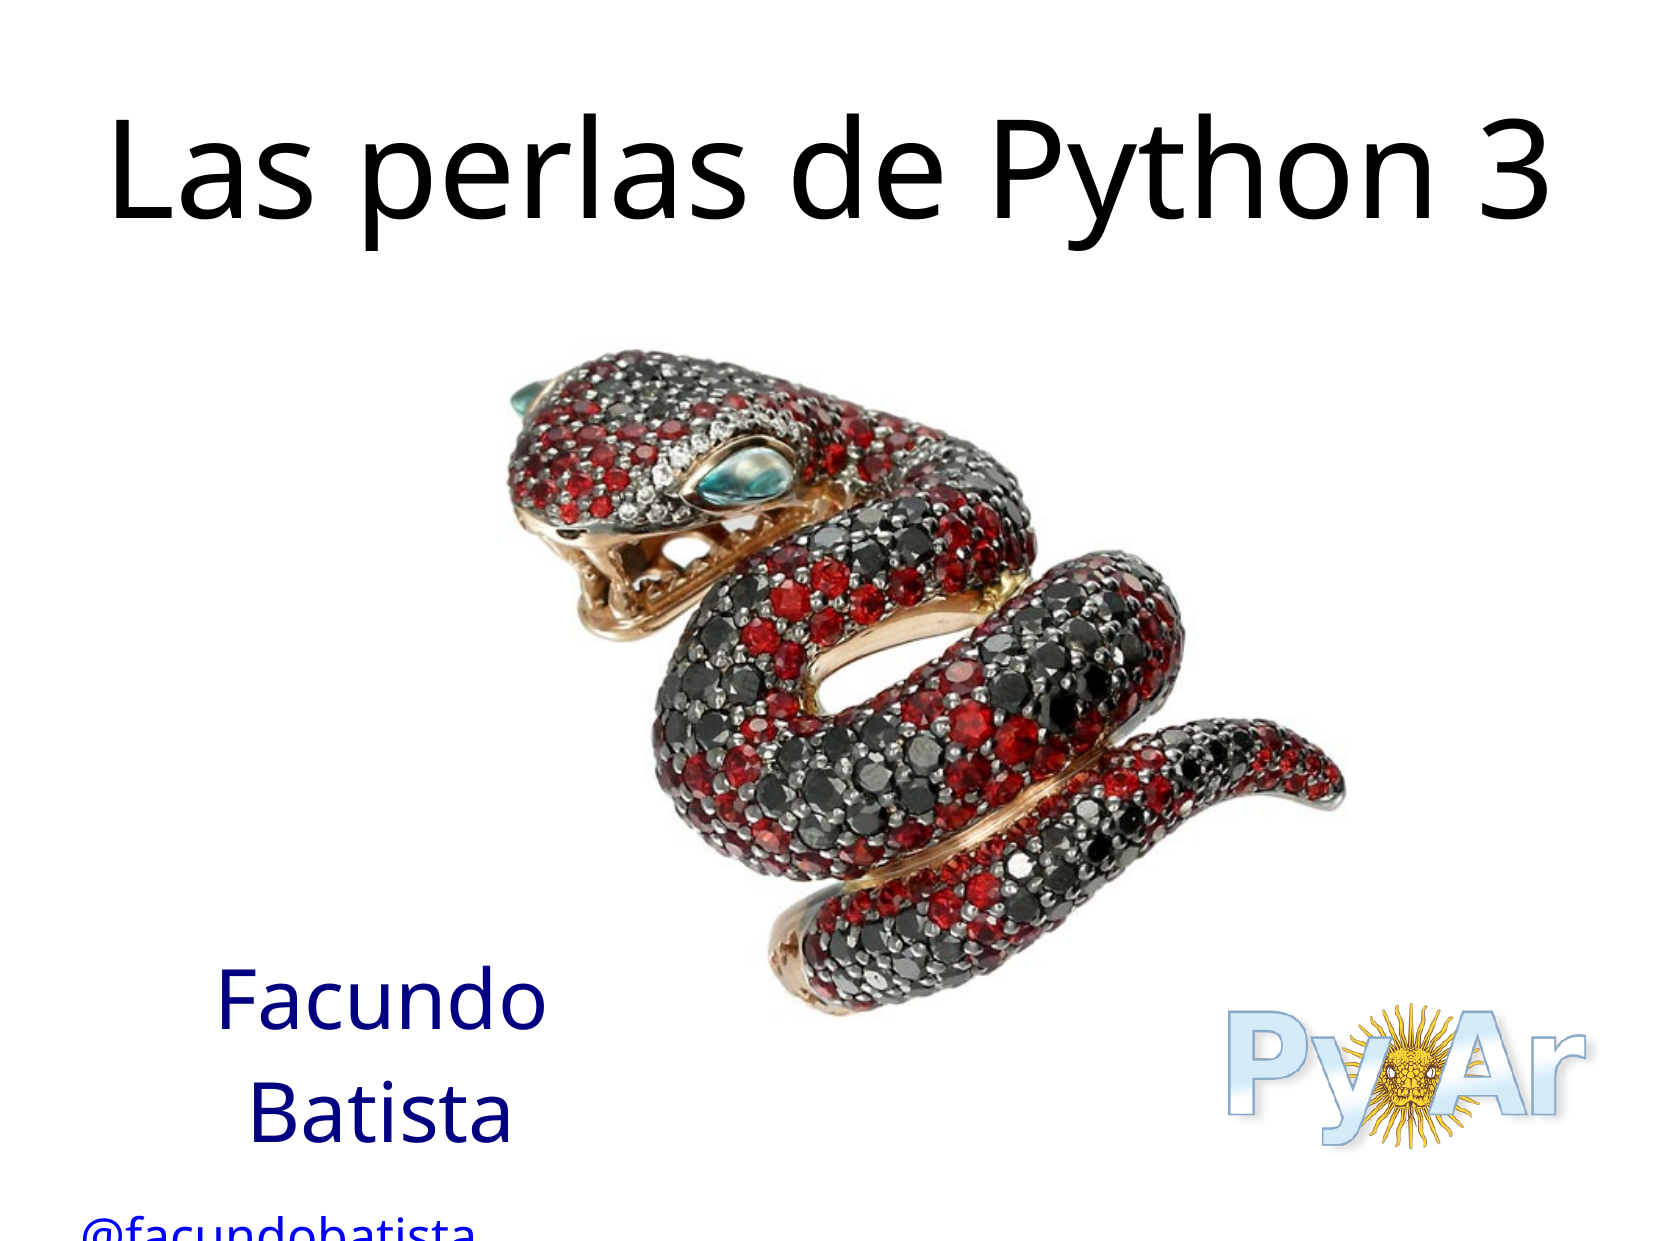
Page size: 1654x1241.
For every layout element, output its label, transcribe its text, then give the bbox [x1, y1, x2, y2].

text_box Las perlas de Python 3 [0, 86, 1654, 267]
text_box Facundo Batista @facundobatista [65, 933, 697, 1126]
picture [496, 342, 1602, 1158]
